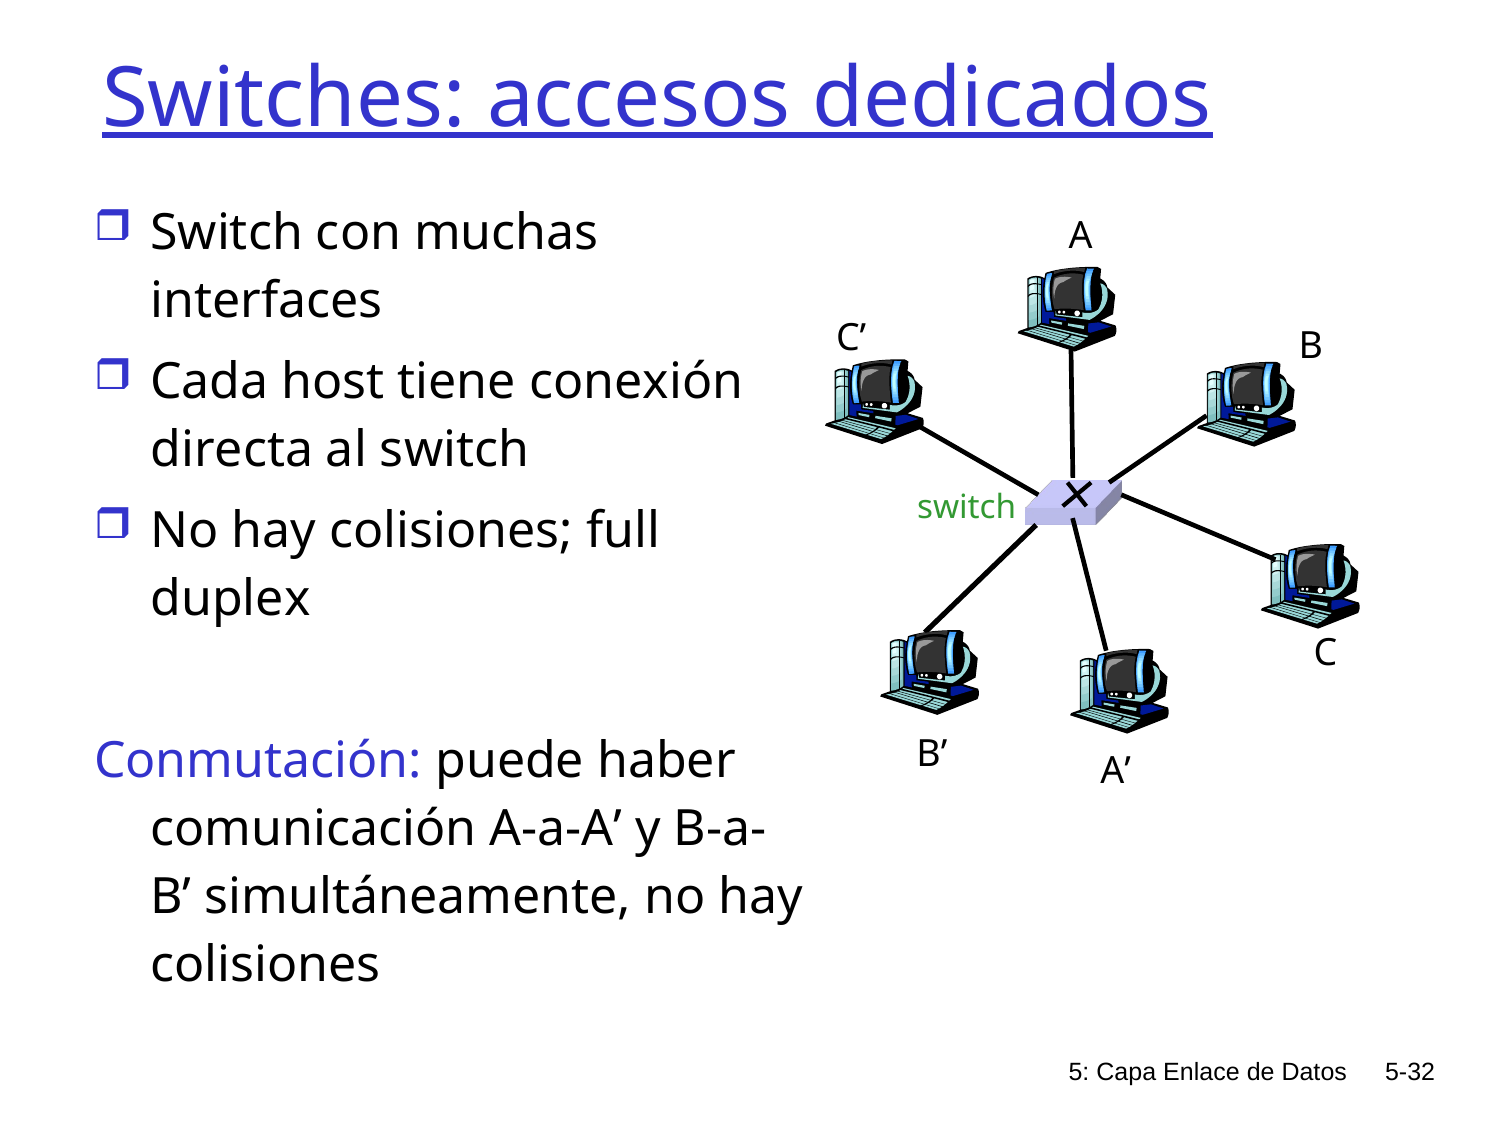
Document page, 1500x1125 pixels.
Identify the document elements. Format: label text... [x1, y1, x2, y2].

picture [825, 358, 926, 445]
picture [1070, 648, 1171, 734]
picture [1017, 266, 1118, 352]
text_box B’ [901, 721, 963, 783]
title Switches: accesos dedicados [87, 0, 1363, 188]
list Switch con muchas interfaces Cada host tiene conexión directa al switch No hay colisiones; full duplex Conmutación: puede haber comunicación A-a-A’ y B-a-B’ simultáneamente, no hay colisiones [79, 188, 819, 940]
picture [880, 629, 981, 715]
picture [1260, 543, 1362, 629]
text_box switch [902, 477, 1032, 534]
text_box B [1283, 313, 1339, 375]
text_box [1032, 480, 1121, 525]
text_box A [1053, 203, 1108, 265]
text_box C [1298, 620, 1353, 681]
picture [1197, 361, 1298, 447]
text_box switch [1014, 477, 1032, 487]
text_box A’ [1085, 738, 1146, 799]
text_box C’ [821, 305, 882, 366]
